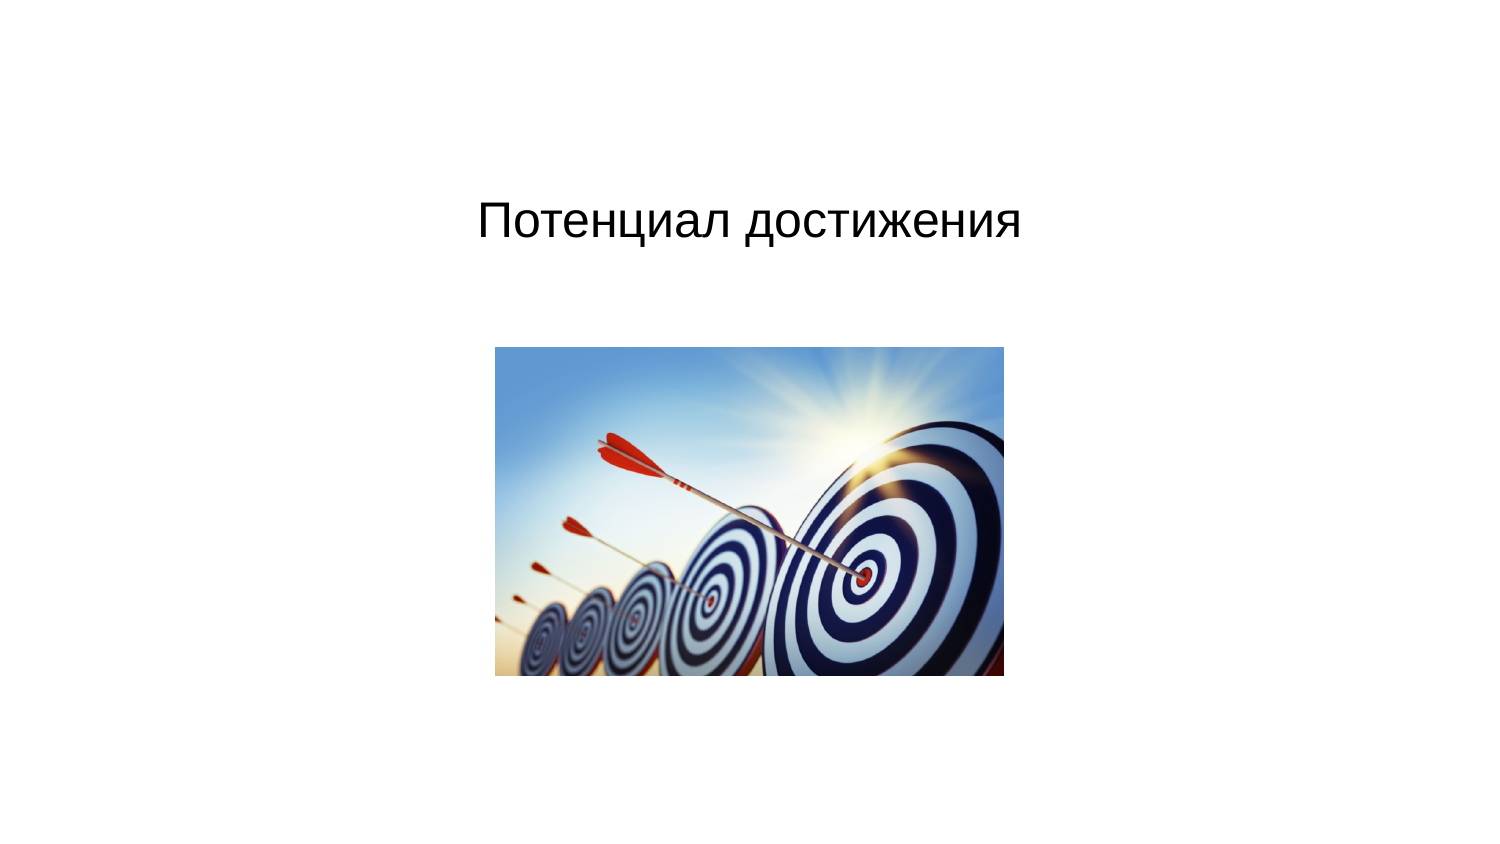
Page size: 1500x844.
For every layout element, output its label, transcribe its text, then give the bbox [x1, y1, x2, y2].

text_box Потенциал достижения [146, 187, 1354, 369]
picture [495, 347, 1004, 676]
